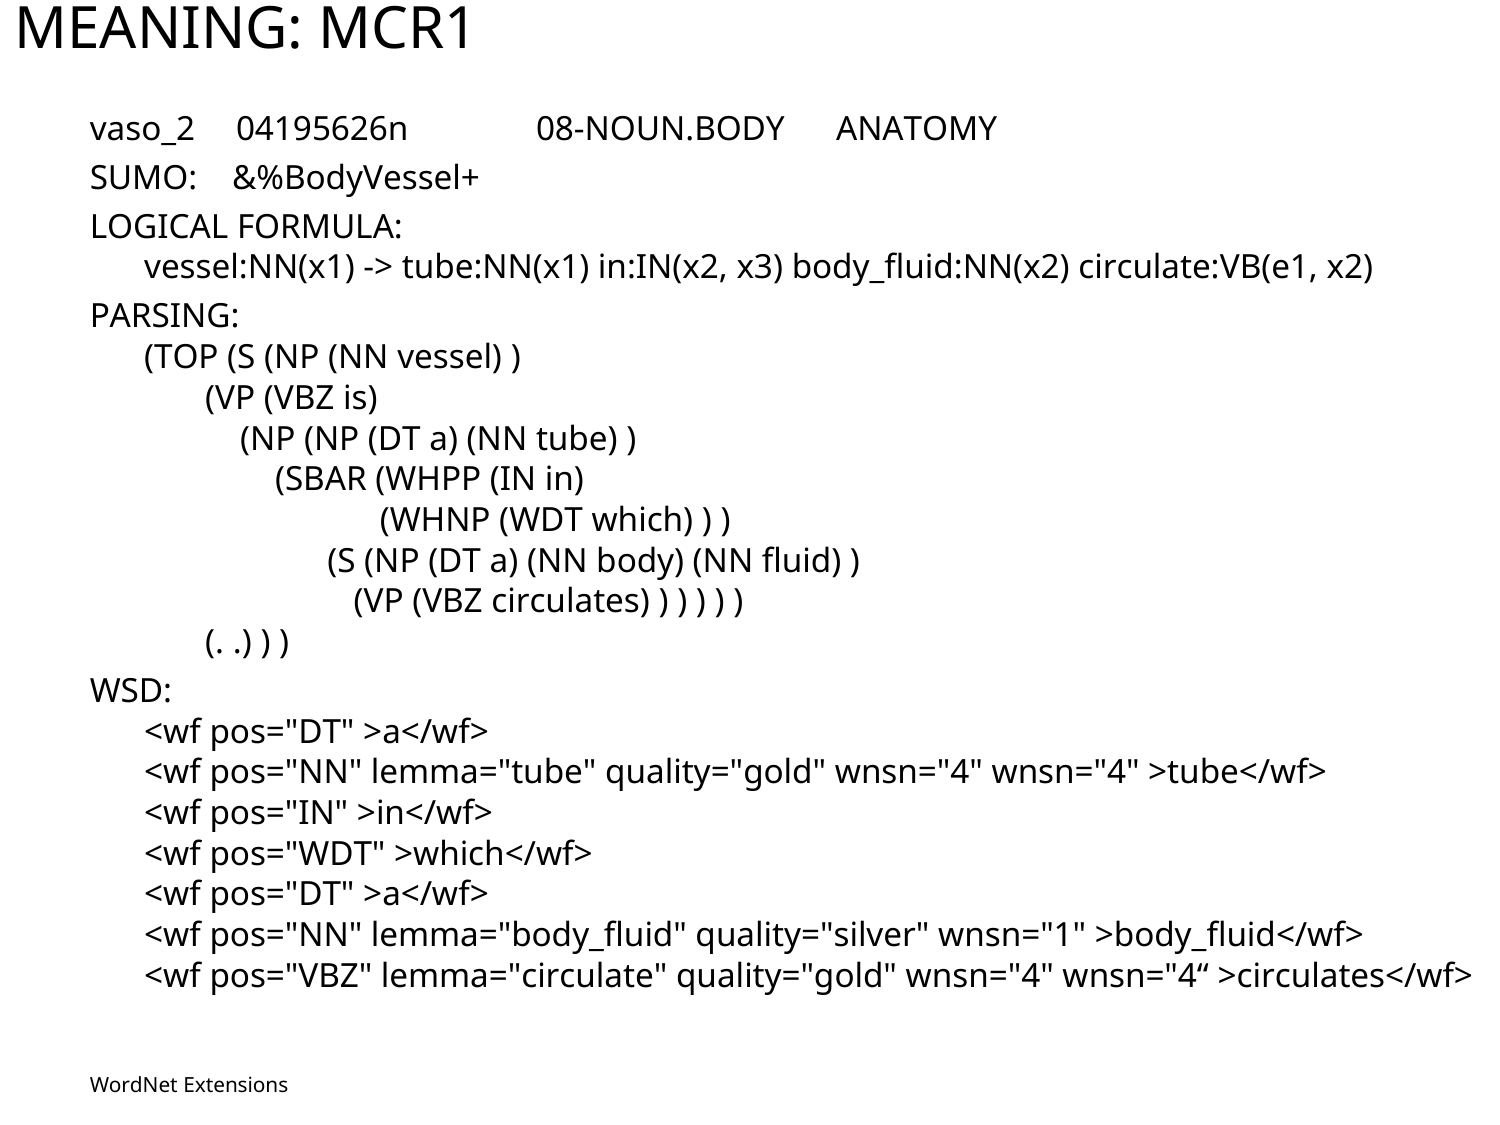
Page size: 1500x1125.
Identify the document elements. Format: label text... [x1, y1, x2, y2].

title MEANING: MCR1 [0, 0, 1500, 70]
list vaso_2 04195626n 08-NOUN.BODY ANATOMY SUMO: &%BodyVessel+ LOGICAL FORMULA: vessel:NN(x1) -> tube:NN(x1) in:IN(x2, x3) body_fluid:NN(x2) circulate:VB(e1, x2) PARSING: (TOP (S (NP (NN vessel) ) (VP (VBZ is) (NP (NP (DT a) (NN tube) ) (SBAR (WHPP (IN in) (WHNP (WDT which) ) ) (S (NP (DT a) (NN body) (NN fluid) ) (VP (VBZ circulates) ) ) ) ) ) (. .) ) ) WSD: <wf pos="DT" >a</wf> <wf pos="NN" lemma="tube" quality="gold" wnsn="4" wnsn="4" >tube</wf> <wf pos="IN" >in</wf> <wf pos="WDT" >which</wf> <wf pos="DT" >a</wf> <wf pos="NN" lemma="body_fluid" quality="silver" wnsn="1" >body_fluid</wf> <wf pos="VBZ" lemma="circulate" quality="gold" wnsn="4" wnsn="4“ >circulates</wf> [75, 99, 1500, 1053]
